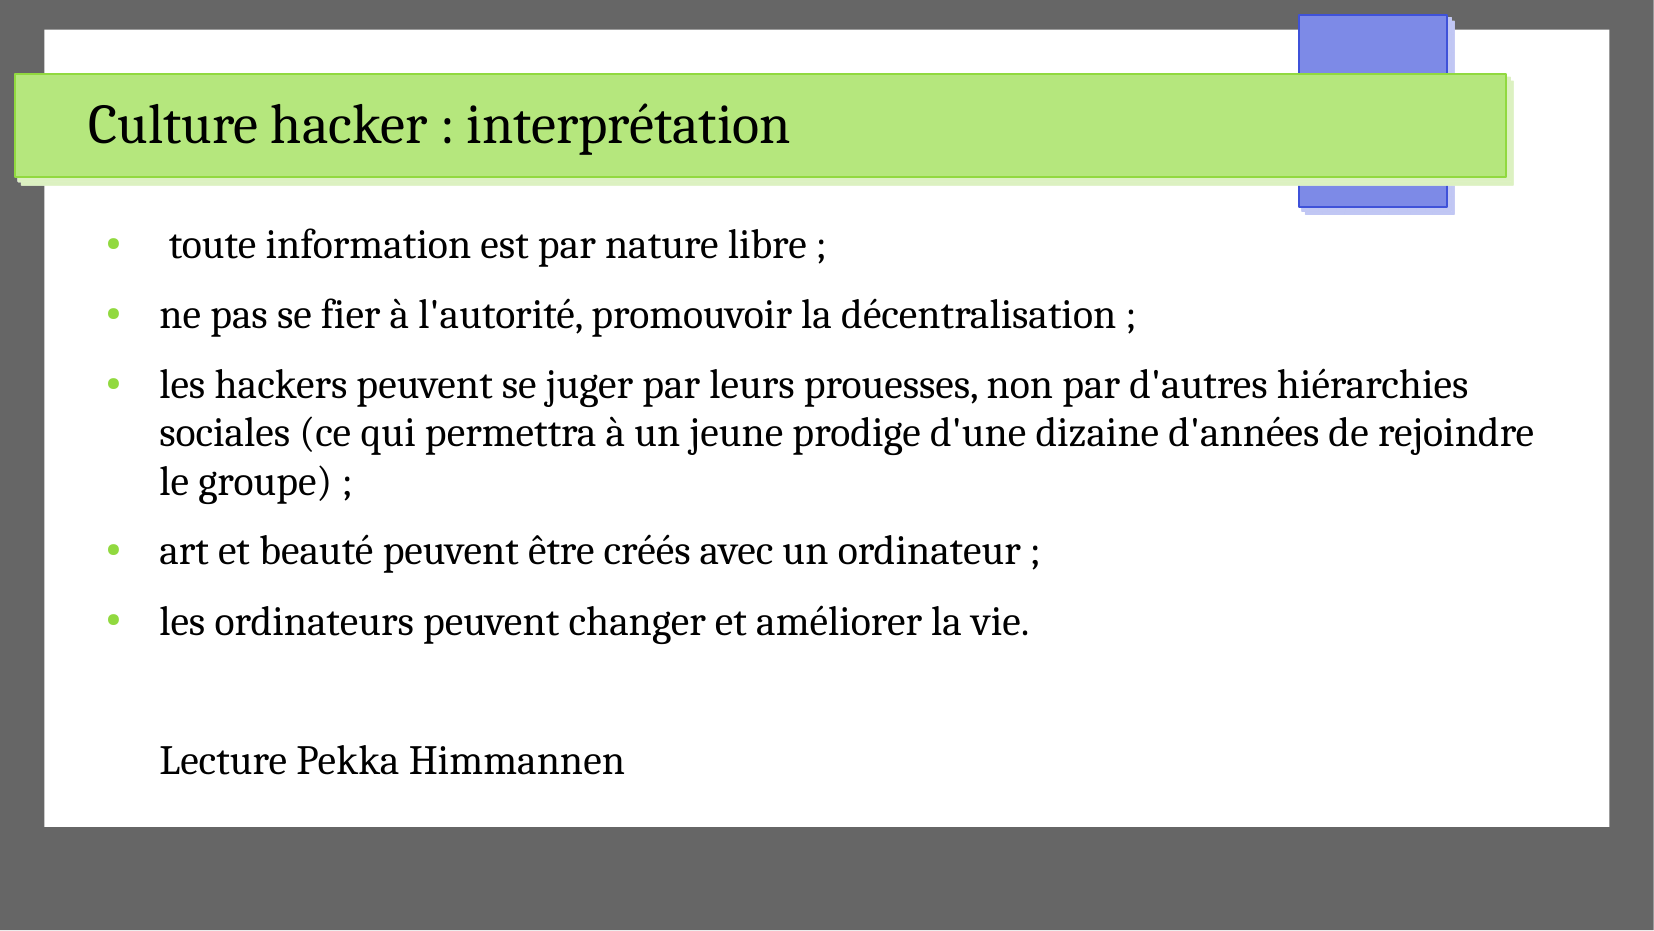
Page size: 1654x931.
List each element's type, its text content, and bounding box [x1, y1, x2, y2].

title Culture hacker : interprétation [88, 73, 1506, 178]
list toute information est par nature libre ; ne pas se fier à l'autorité, promouvoir la décentralisation ; les hackers peuvent se juger par leurs prouesses, non par d'autres hiérarchies sociales (ce qui permettra à un jeune prodige d'une dizaine d'années de rejoindre le groupe) ; art et beauté peuvent être créés avec un ordinateur ; les ordinateurs peuvent changer et améliorer la vie. Lecture Pekka Himmannen [88, 221, 1565, 813]
